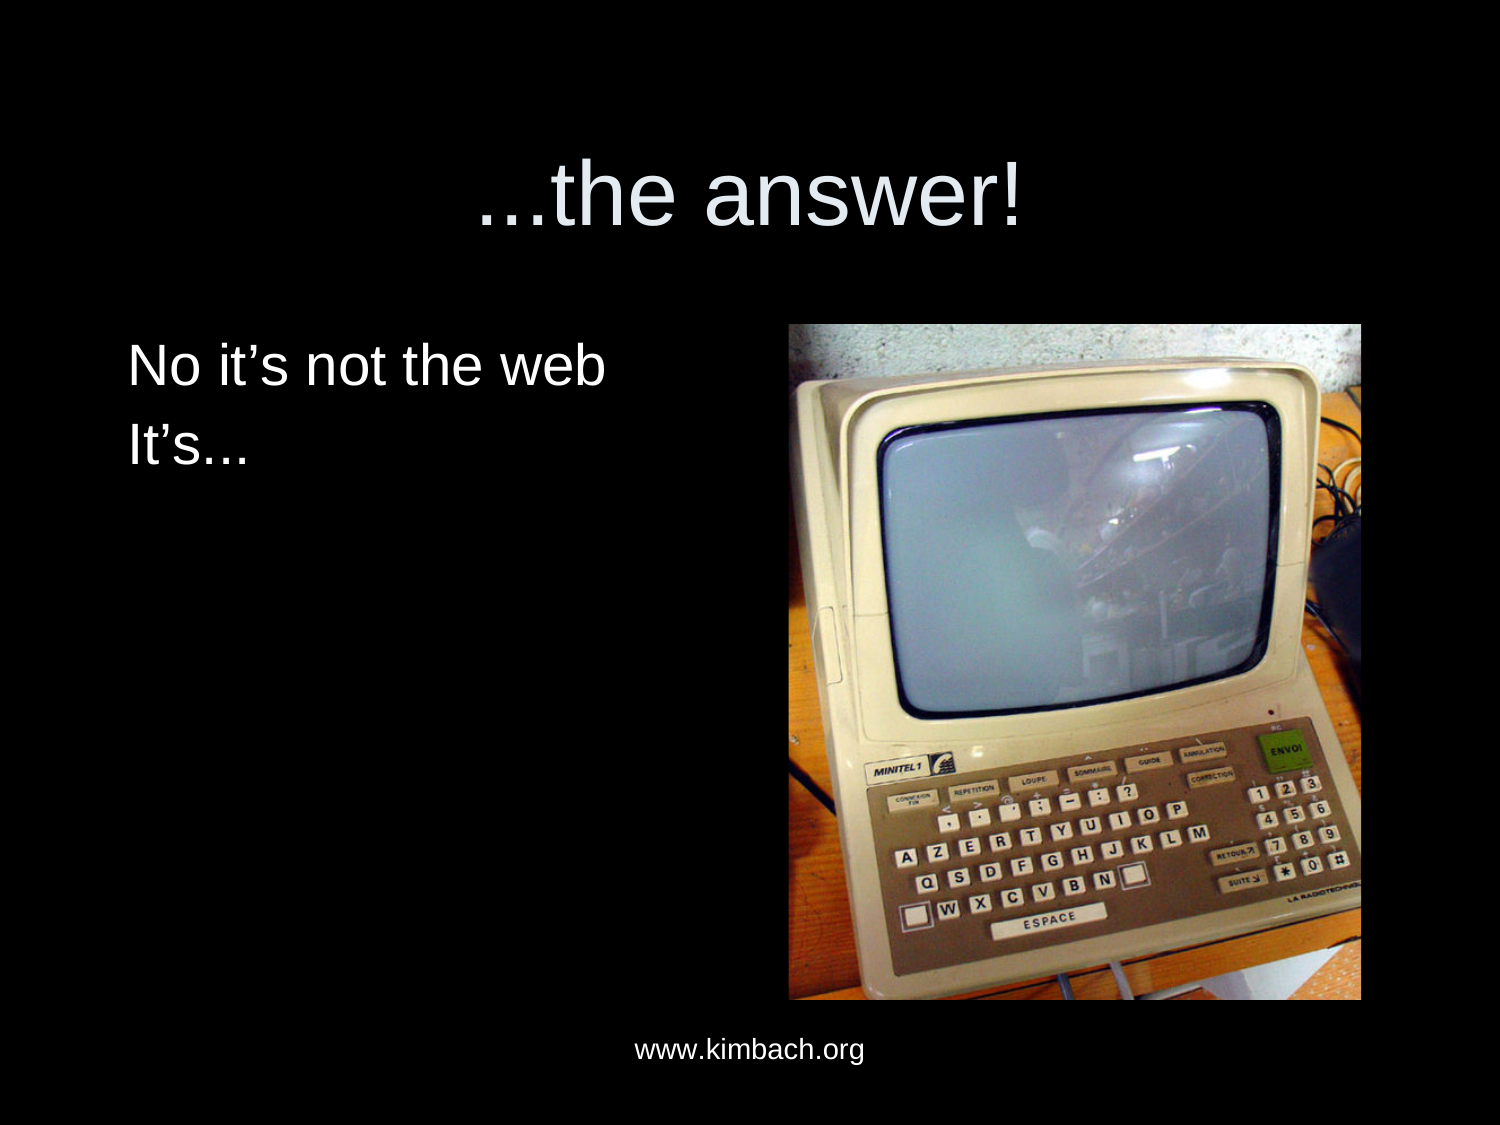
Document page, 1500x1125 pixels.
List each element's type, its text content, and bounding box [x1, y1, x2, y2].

list No it’s not the web It’s... [112, 324, 738, 1001]
title ...the answer! [112, 99, 1388, 288]
picture [788, 324, 1362, 1000]
